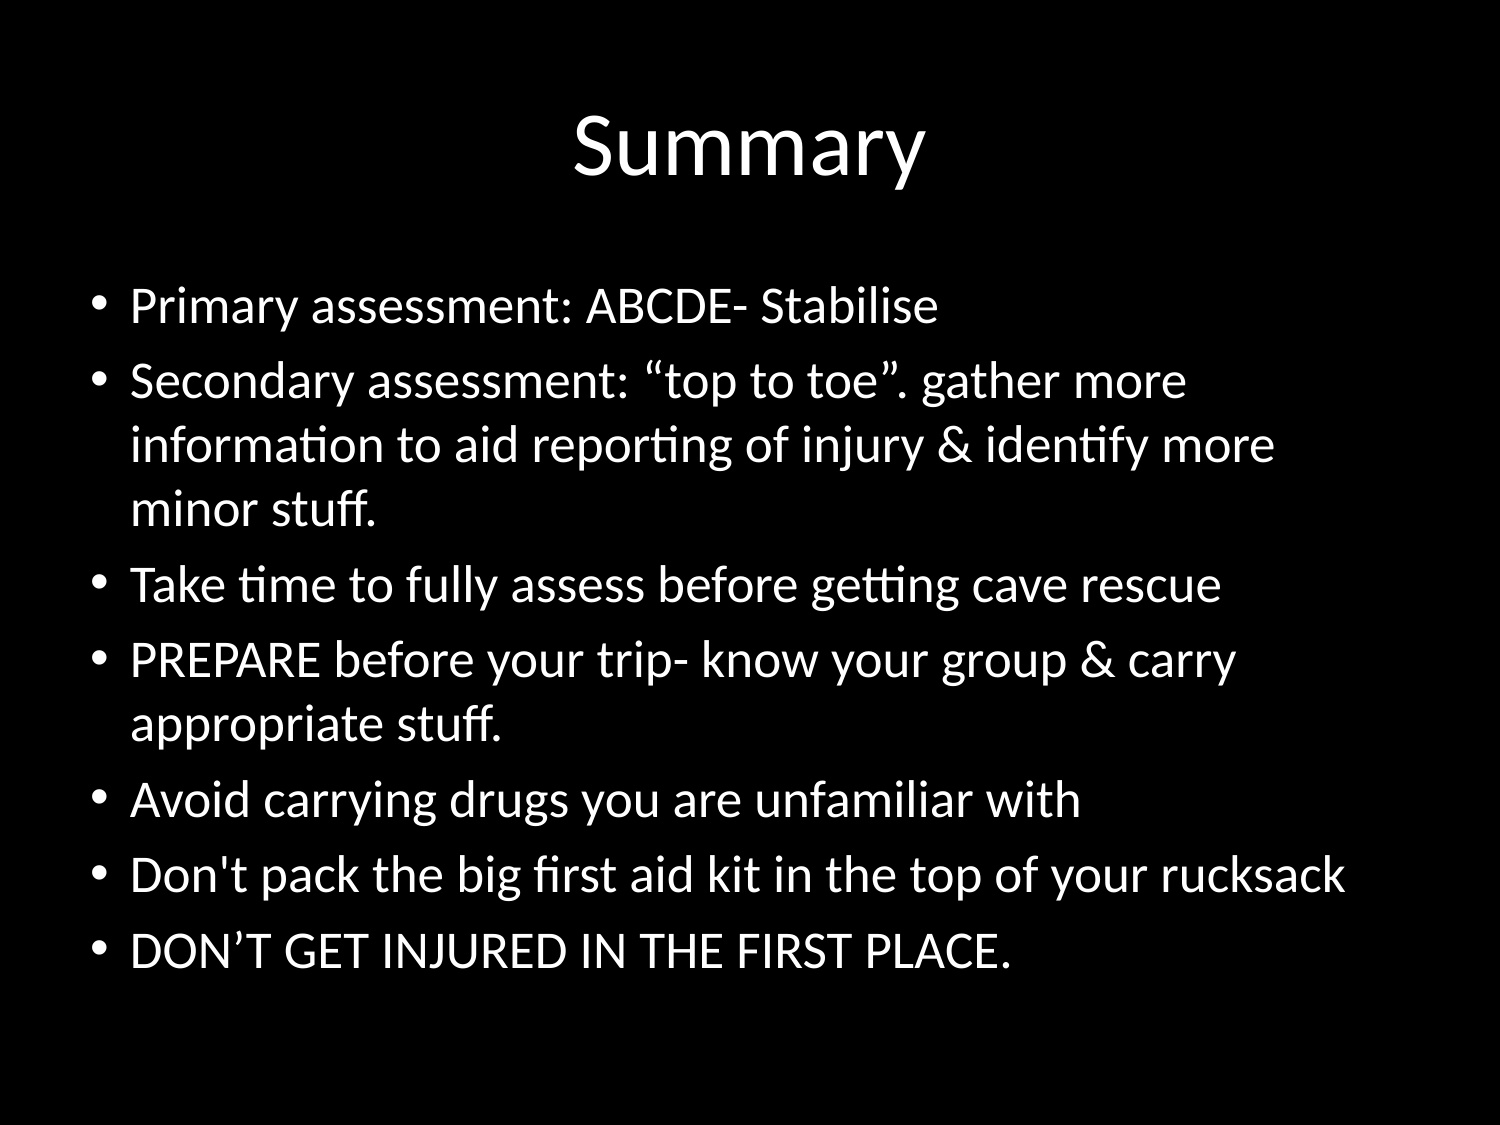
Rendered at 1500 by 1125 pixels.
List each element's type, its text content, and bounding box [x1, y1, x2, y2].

list Primary assessment: ABCDE- Stabilise Secondary assessment: “top to toe”. gather more information to aid reporting of injury & identify more minor stuff. Take time to fully assess before getting cave rescue PREPARE before your trip- know your group & carry appropriate stuff. Avoid carrying drugs you are unfamiliar with Don't pack the big first aid kit in the top of your rucksack DON’T GET INJURED IN THE FIRST PLACE. [75, 262, 1425, 1005]
title Summary [75, 45, 1425, 233]
